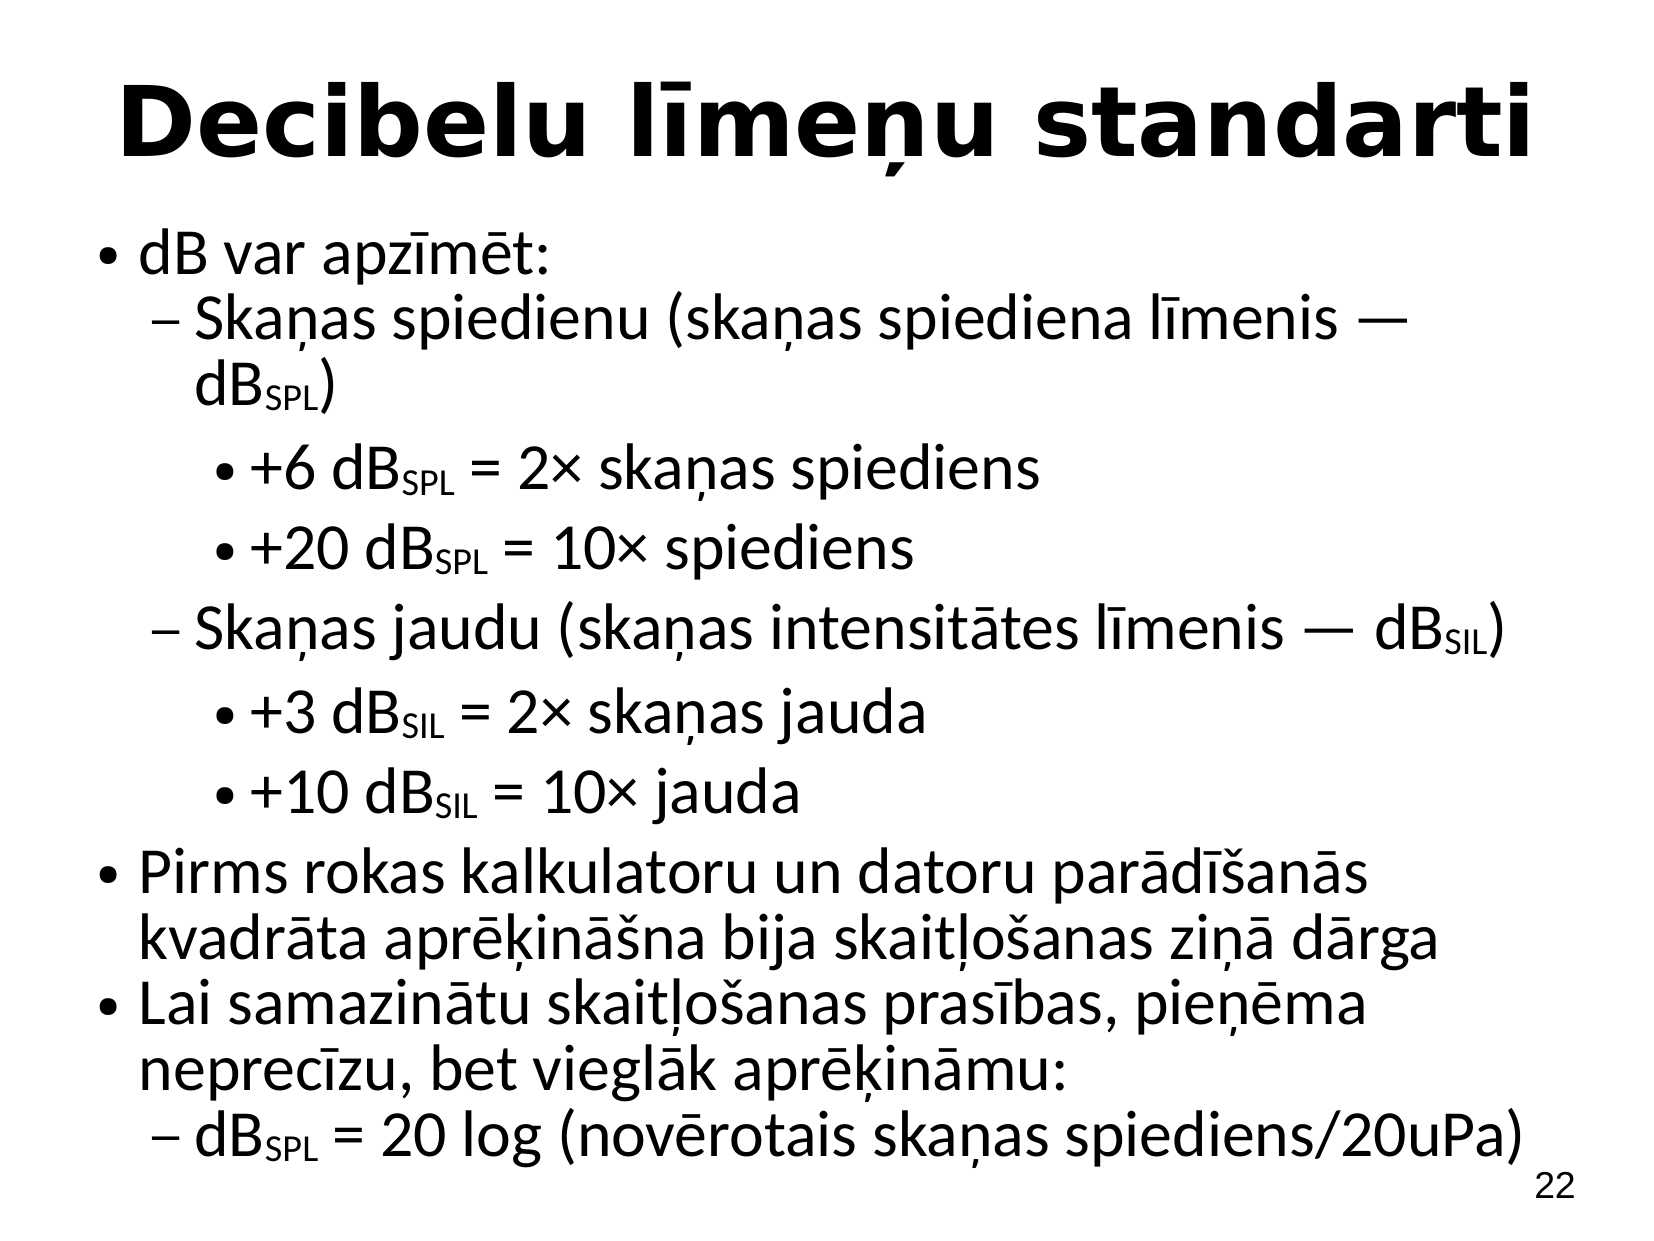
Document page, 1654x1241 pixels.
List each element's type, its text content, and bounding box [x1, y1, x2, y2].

title Decibelu līmeņu standarti [82, 49, 1571, 196]
list dB var apzīmēt: Skaņas spiedienu (skaņas spiediena līmenis — dBSPL) +6 dBSPL = 2× skaņas spiediens +20 dBSPL = 10× spiediens Skaņas jaudu (skaņas intensitātes līmenis — dBSIL) +3 dBSIL = 2× skaņas jauda +10 dBSIL = 10× jauda Pirms rokas kalkulatoru un datoru parādīšanās kvadrāta aprēķināšna bija skaitļošanas ziņā dārga Lai samazinātu skaitļošanas prasības, pieņēma neprecīzu, bet vieglāk aprēķināmu: dBSPL = 20 log (novērotais skaņas spiediens/20uPa) [82, 225, 1538, 1186]
